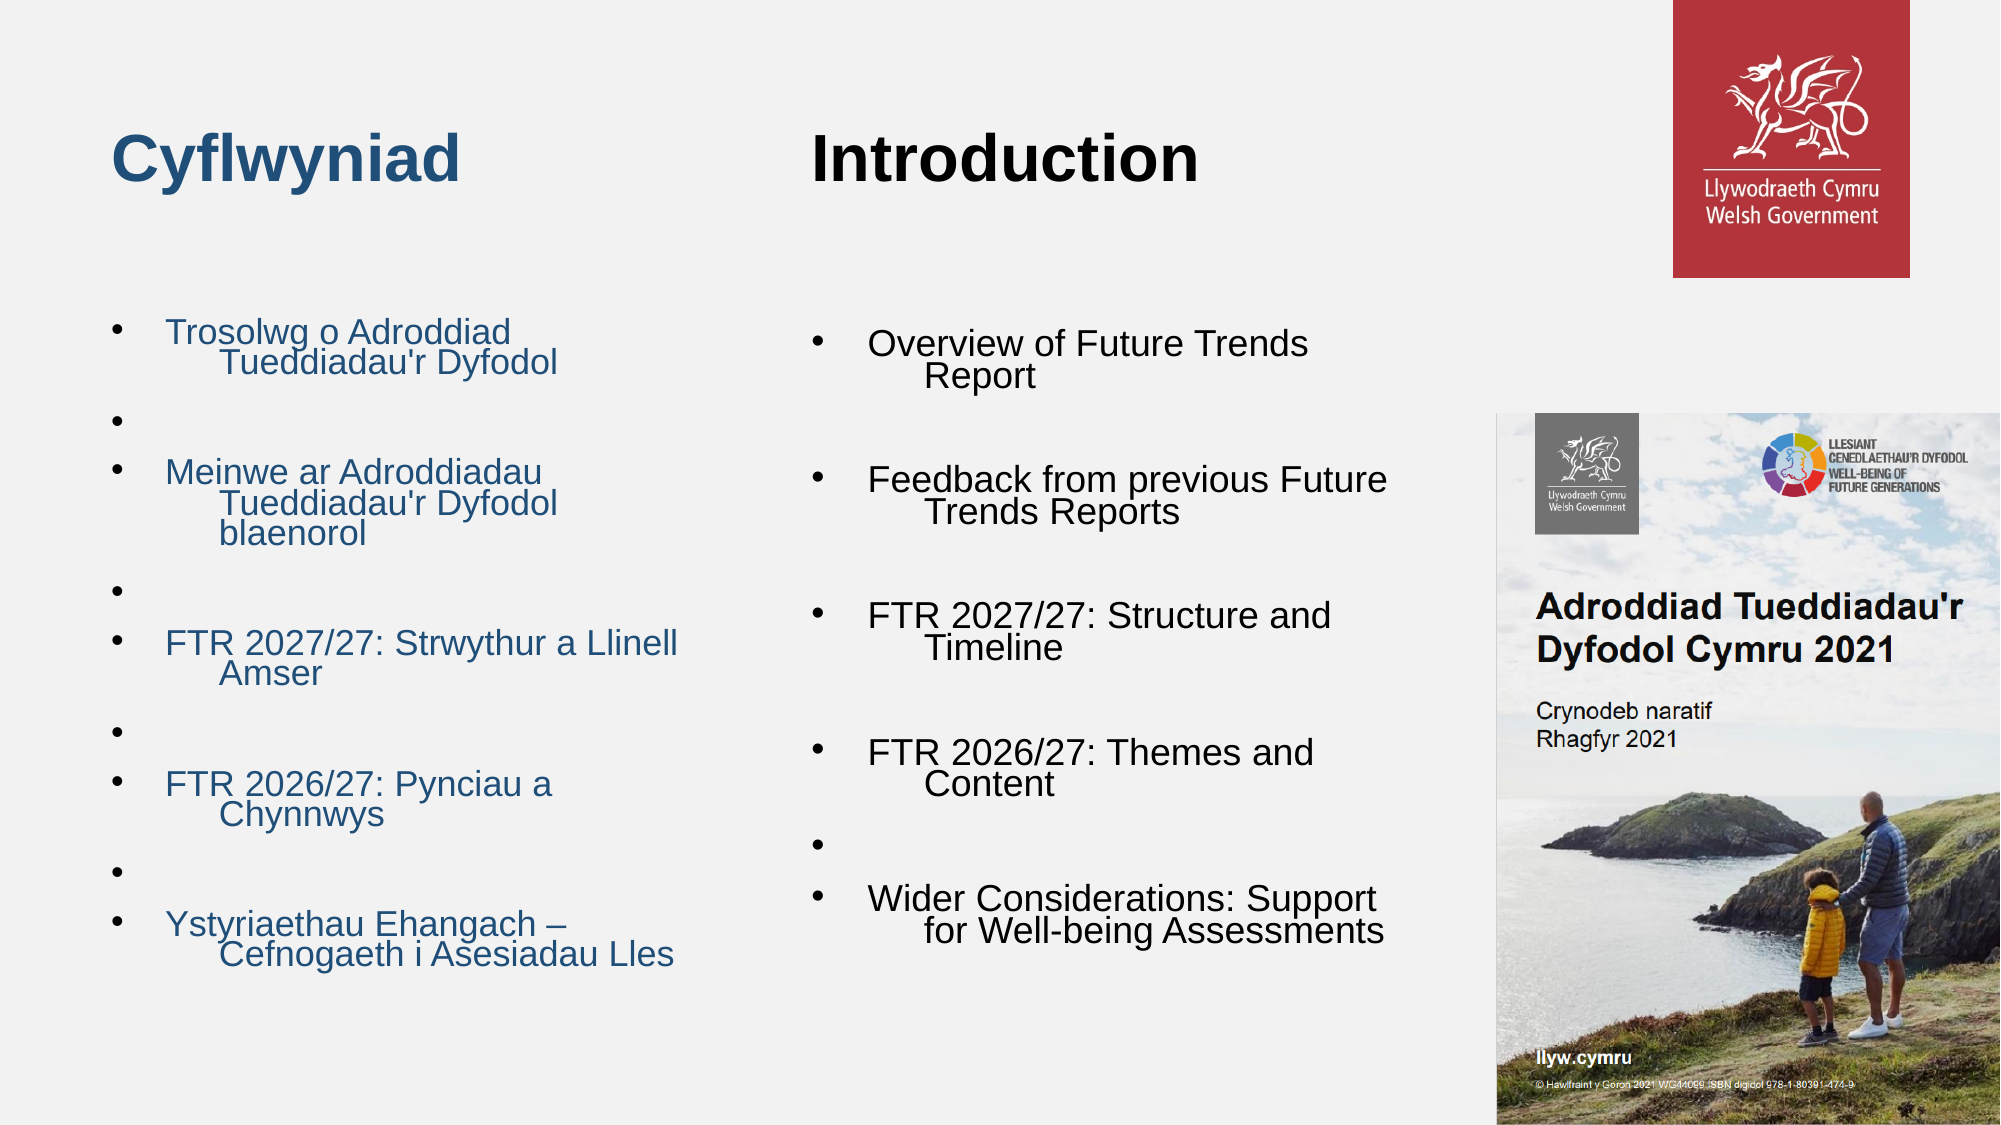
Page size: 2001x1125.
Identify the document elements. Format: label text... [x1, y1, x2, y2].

text_box Trosolwg o Adroddiad Tueddiadau'r Dyfodol Meinwe ar Adroddiadau Tueddiadau'r Dyfodol blaenorol FTR 2027/27: Strwythur a Llinell Amser FTR 2026/27: Pynciau a Chynnwys Ystyriaethau Ehangach – Cefnogaeth i Asesiadau Lles [96, 203, 708, 990]
picture [1496, 413, 2000, 1125]
text_box Cyflwyniad [96, 107, 504, 204]
text_box Introduction [796, 107, 1244, 204]
subtitle Overview of Future Trends Report Feedback from previous Future Trends Reports FTR 2027/27: Structure and Timeline FTR 2026/27: Themes and Content Wider Considerations: Support for Well-being Assessments [796, 203, 1424, 990]
